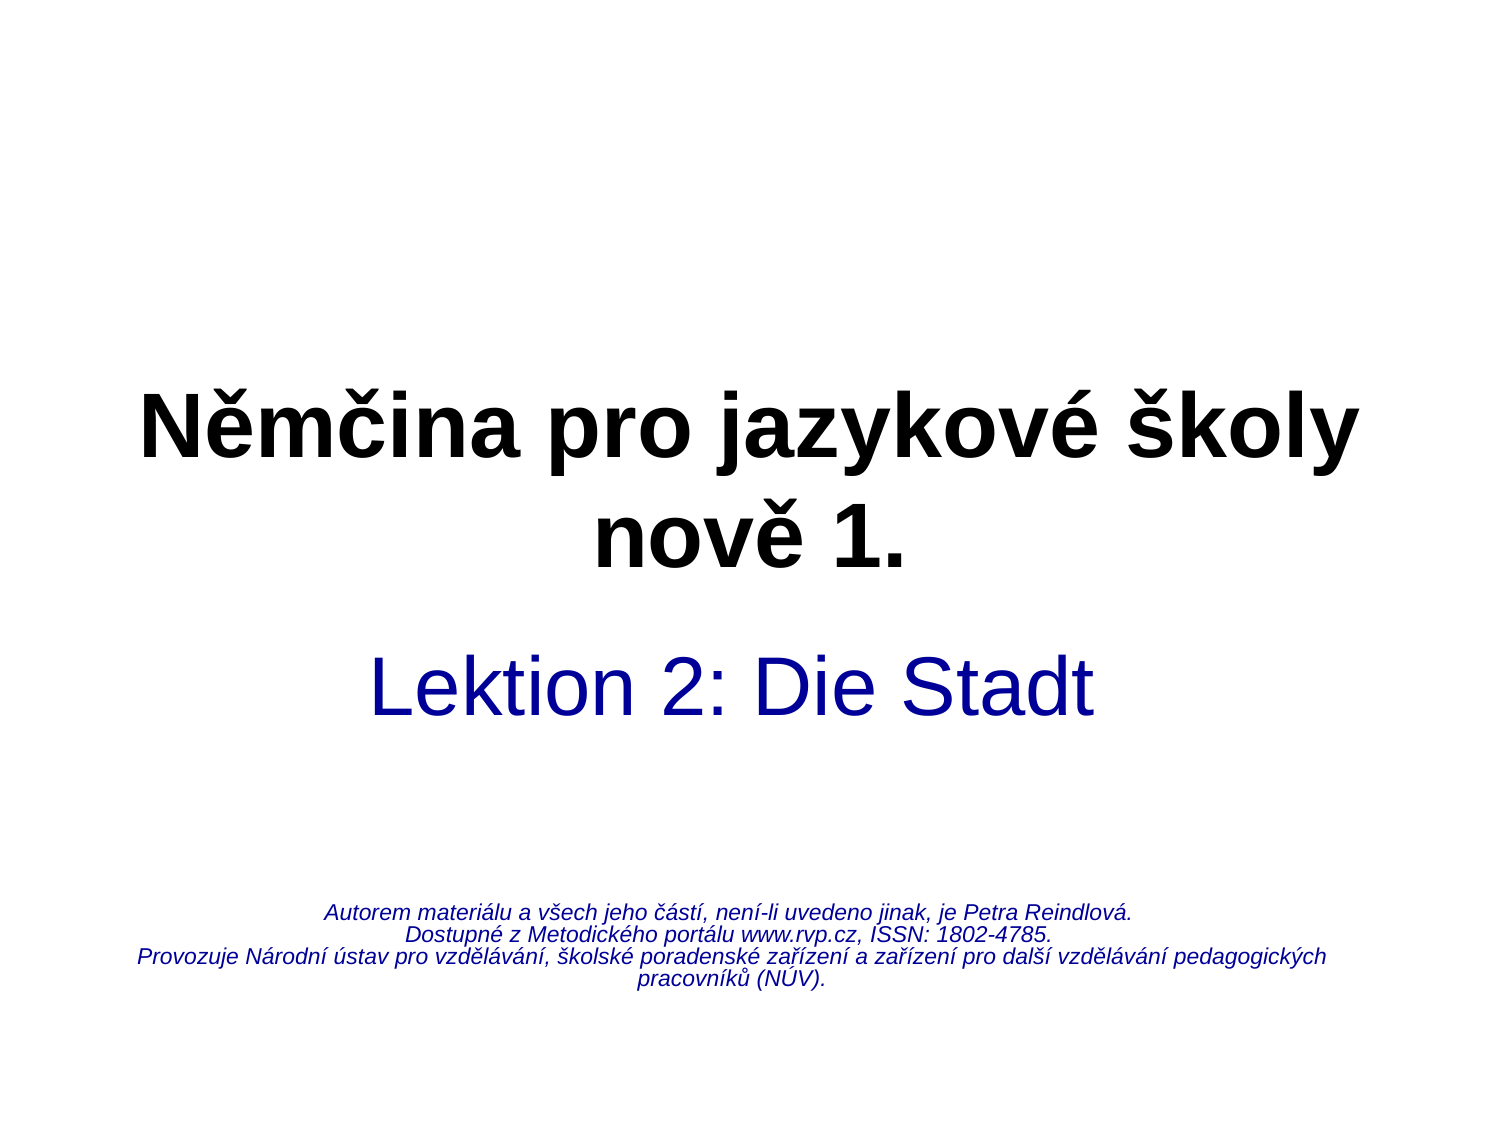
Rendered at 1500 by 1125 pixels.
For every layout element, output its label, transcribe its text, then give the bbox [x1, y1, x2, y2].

text_box Lektion 2: Die Stadt Autorem materiálu a všech jeho částí, není-li uvedeno jinak, je Petra Reindlová. Dostupné z Metodického portálu www.rvp.cz, ISSN: 1802-4785. Provozuje Národní ústav pro vzdělávání, školské poradenské zařízení a zařízení pro další vzdělávání pedagogických pracovníků (NÚV). [76, 643, 1388, 1018]
title Němčina pro jazykové školy nově 1. [112, 308, 1388, 594]
